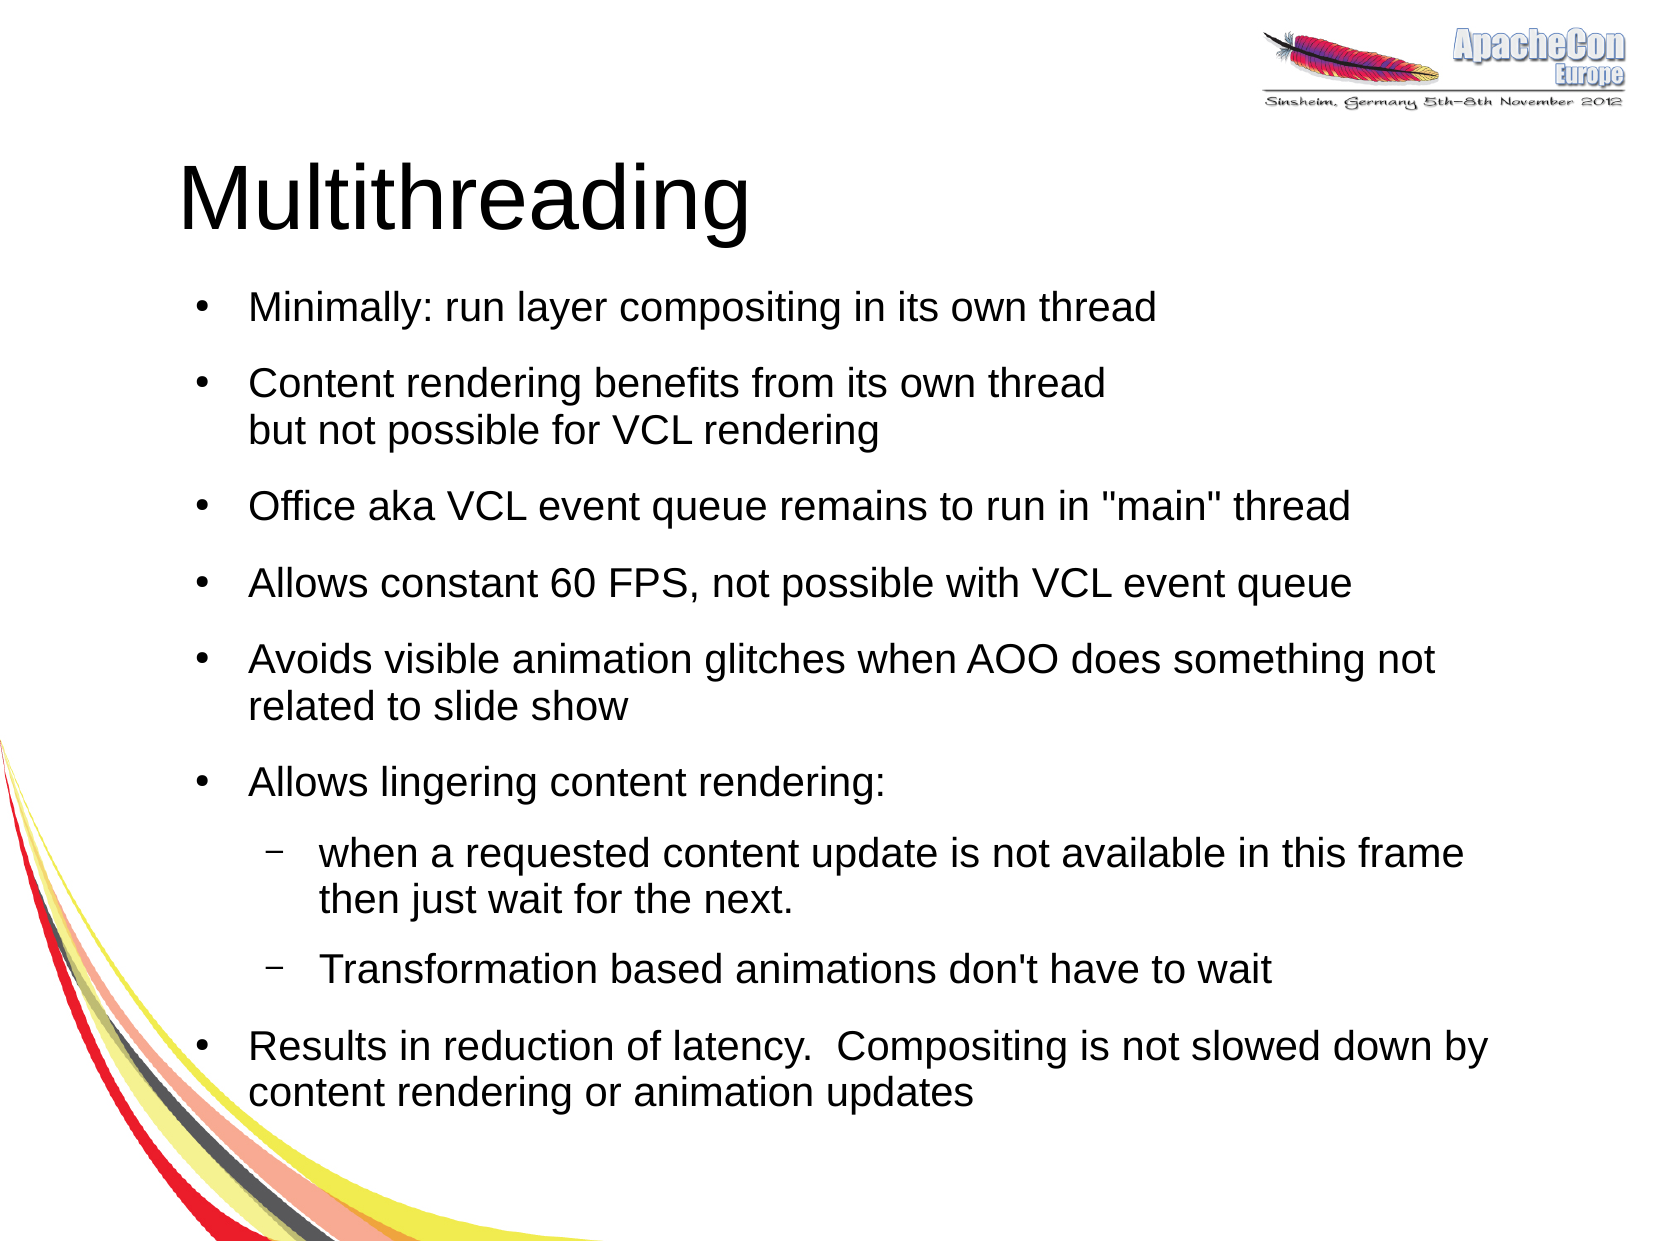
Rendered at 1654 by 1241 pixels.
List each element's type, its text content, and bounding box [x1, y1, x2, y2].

title Multithreading [177, 141, 1536, 254]
list Minimally: run layer compositing in its own thread Content rendering benefits from its own thread but not possible for VCL rendering Office aka VCL event queue remains to run in "main" thread Allows constant 60 FPS, not possible with VCL event queue Avoids visible animation glitches when AOO does something not related to slide show Allows lingering content rendering: when a requested content update is not available in this frame then just wait for the next. Transformation based animations don't have to wait Results in reduction of latency. Compositing is not slowed down by content rendering or animation updates [177, 283, 1536, 1120]
picture [0, 0, 1654, 1241]
